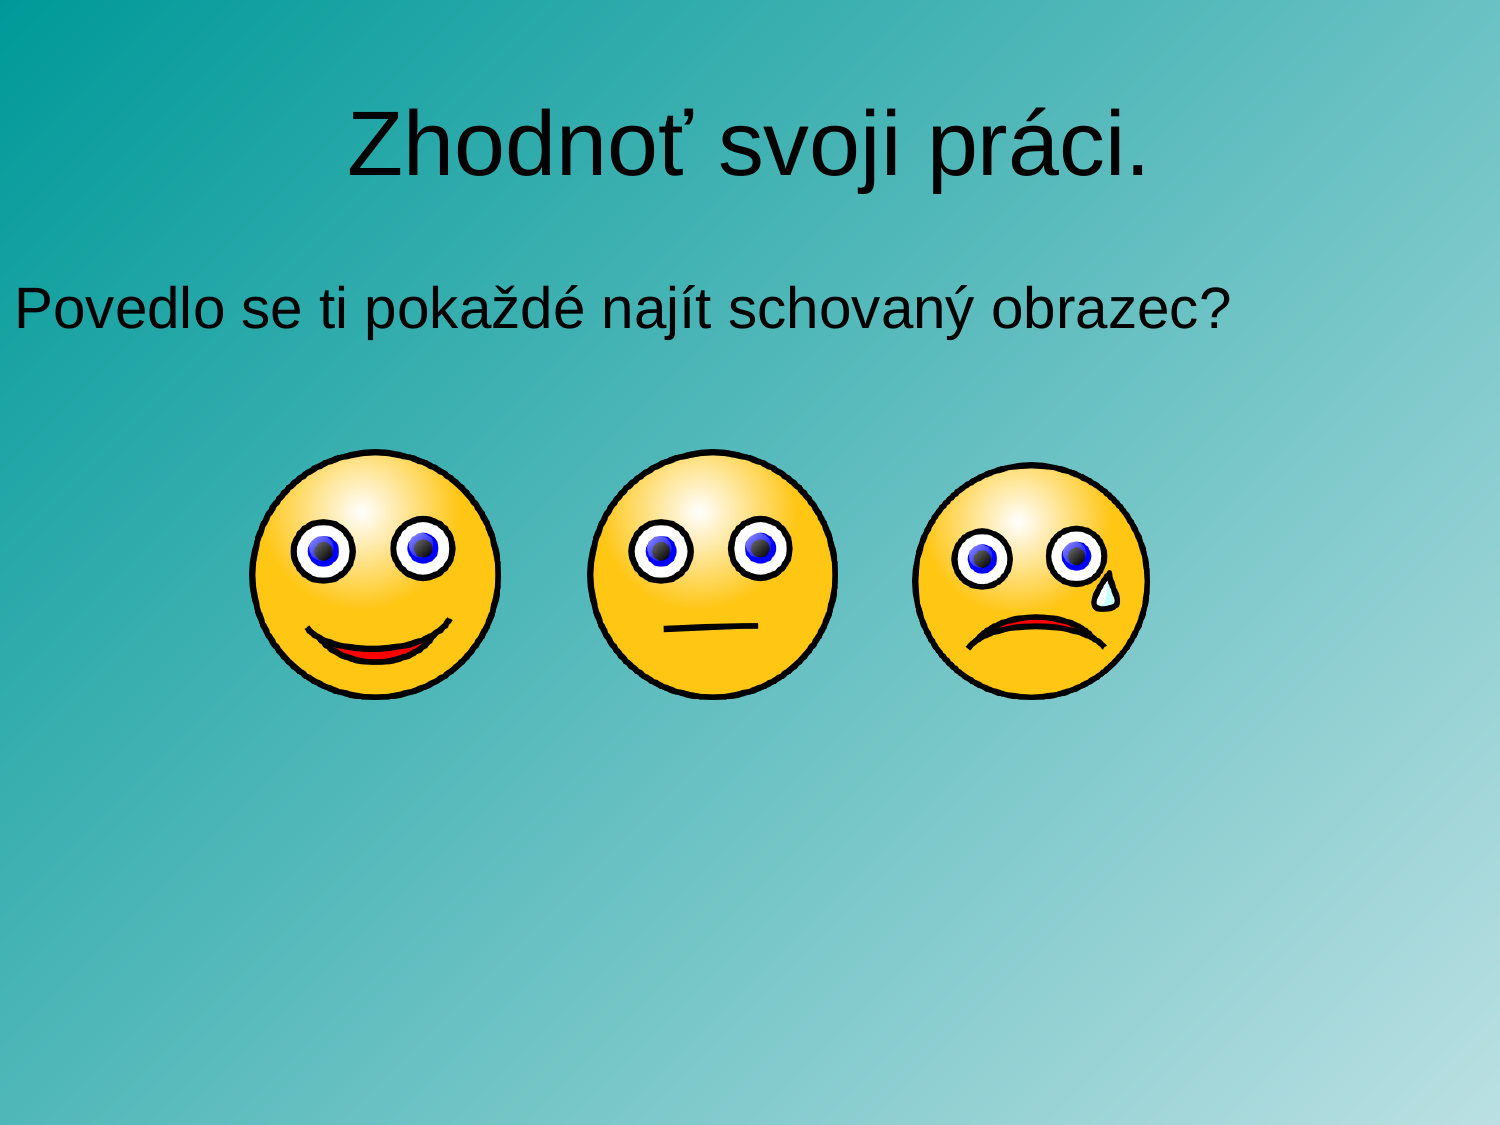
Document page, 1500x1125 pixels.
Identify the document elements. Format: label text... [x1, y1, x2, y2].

picture [912, 462, 1150, 700]
picture [249, 449, 501, 700]
list Povedlo se ti pokaždé najít schovaný obrazec? [0, 262, 1351, 1006]
picture [587, 449, 838, 700]
title Zhodnoť svoji práci. [75, 45, 1426, 233]
